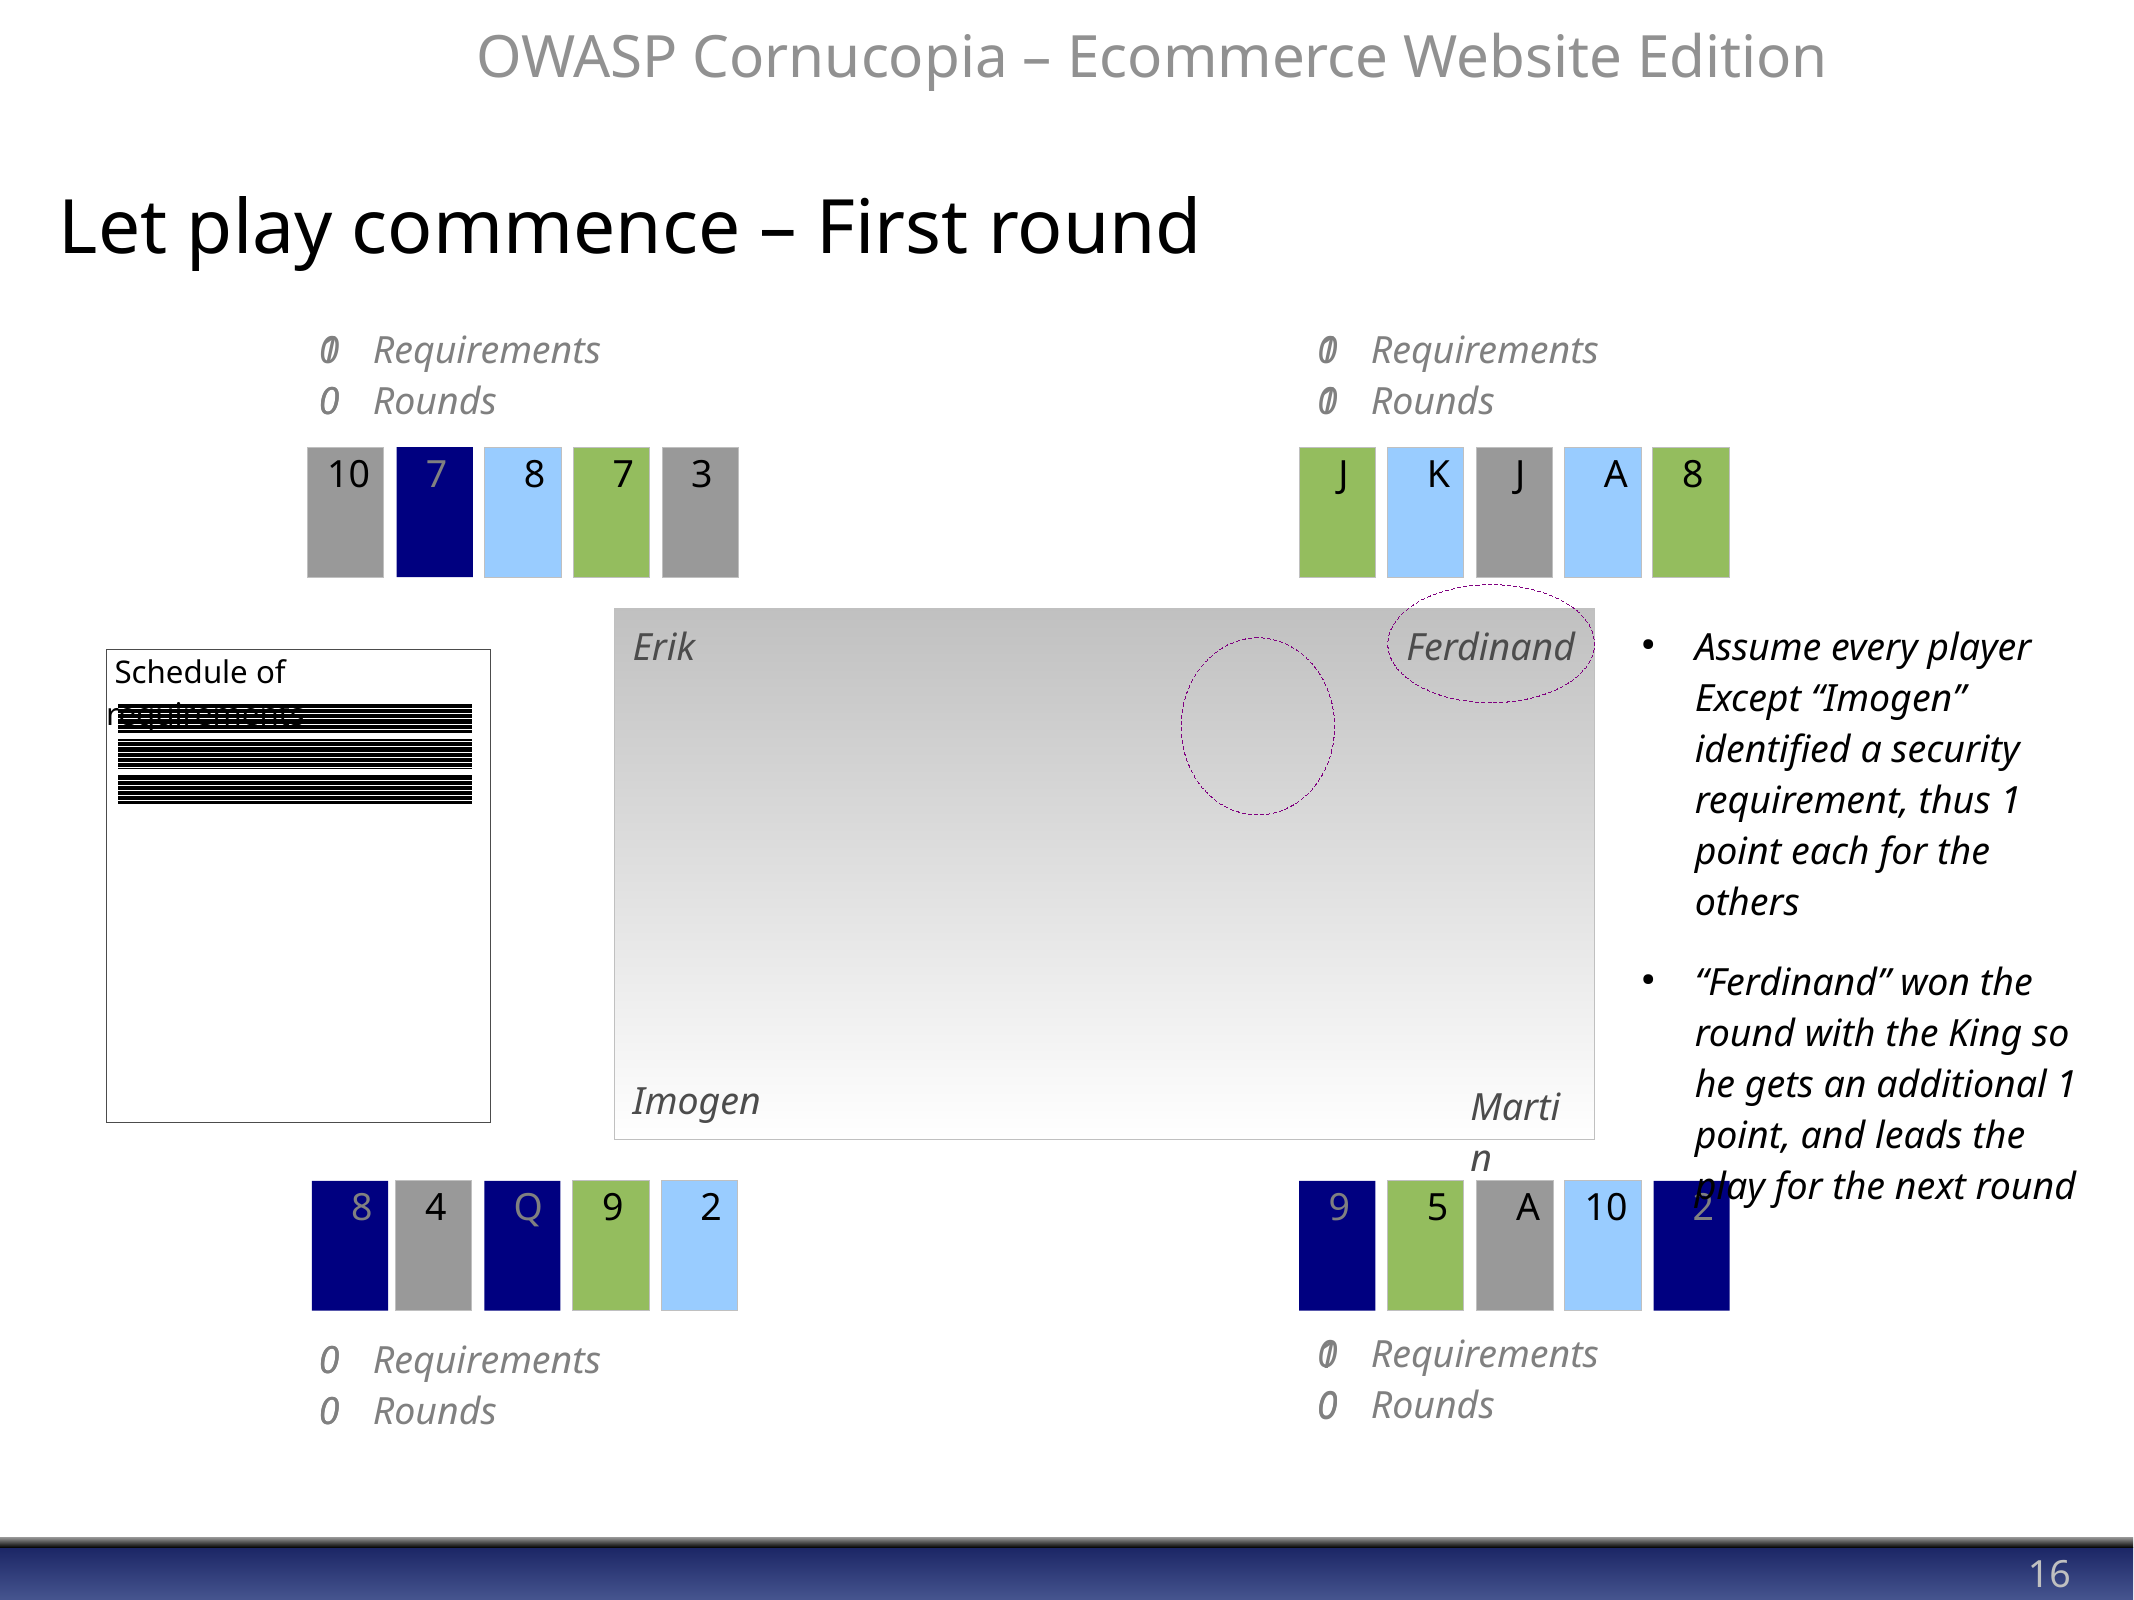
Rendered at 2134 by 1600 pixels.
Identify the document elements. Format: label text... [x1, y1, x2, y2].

list Schedule of requirements [106, 649, 491, 1123]
list Martin [1470, 1080, 1576, 1141]
list Requirements Rounds [1376, 323, 1654, 414]
list 5 [1387, 1180, 1464, 1311]
list 8 [311, 1180, 389, 1311]
list [118, 738, 473, 768]
list Imogen [632, 1074, 798, 1135]
list 10 [307, 447, 384, 578]
list [118, 702, 473, 733]
list Ferdinand [1406, 620, 1607, 681]
list Requirements Rounds [378, 1333, 656, 1424]
list A [1564, 447, 1642, 578]
list 0 0 [318, 1333, 378, 1424]
list Assume every player Except “Imogen” identified a security requirement, thus 1 point each for the others “Ferdinand” won the round with the King so he gets an additional 1 point, and leads the play for the next round [1624, 620, 2097, 1211]
list 1 0 [318, 323, 378, 414]
list Q [484, 1180, 561, 1311]
list Requirements Rounds [378, 323, 656, 414]
list 1 1 [1316, 323, 1376, 414]
list 4 [395, 1180, 472, 1311]
list J [1299, 447, 1376, 578]
list J [1476, 447, 1553, 578]
list [614, 608, 1595, 1140]
list [118, 773, 473, 804]
list 3 [662, 447, 739, 578]
list 7 [573, 447, 650, 578]
list Requirements Rounds [1388, 1327, 1654, 1418]
list 8 [1652, 447, 1730, 578]
list 9 [572, 1180, 650, 1311]
list Erik [632, 620, 739, 681]
list 9 [1299, 1180, 1376, 1311]
list 1 0 [1316, 1328, 1388, 1419]
title Let play commence – First round [58, 124, 2126, 325]
list 7 [396, 447, 473, 578]
list 10 [1564, 1180, 1642, 1311]
list 2 [1653, 1211, 1730, 1311]
list A [1476, 1180, 1554, 1311]
list 8 [484, 447, 562, 578]
list K [1387, 447, 1464, 578]
list 2 [661, 1180, 738, 1311]
